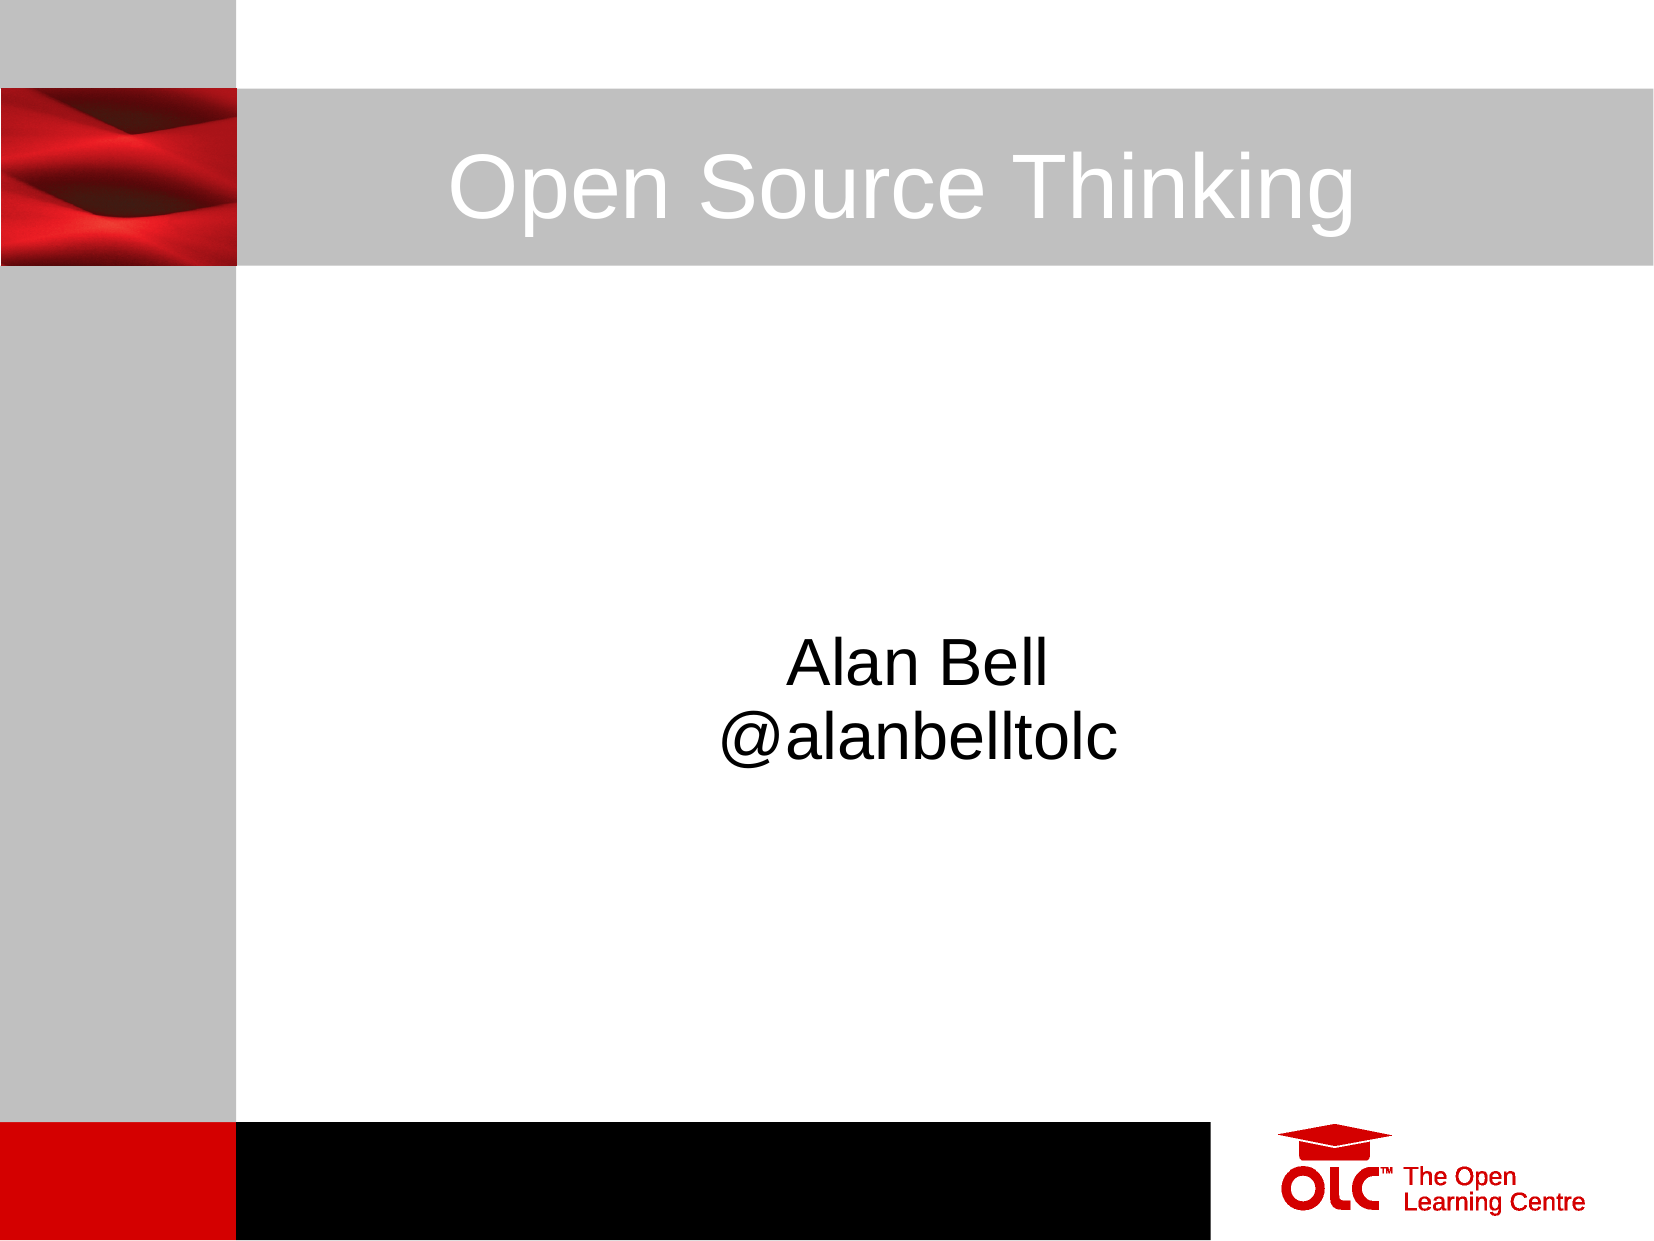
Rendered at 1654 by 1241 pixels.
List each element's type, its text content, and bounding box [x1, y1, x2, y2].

picture [1269, 1121, 1589, 1220]
subtitle Alan Bell @alanbelltolc [265, 290, 1571, 1109]
picture [1, 88, 237, 266]
title Open Source Thinking [236, 118, 1571, 257]
